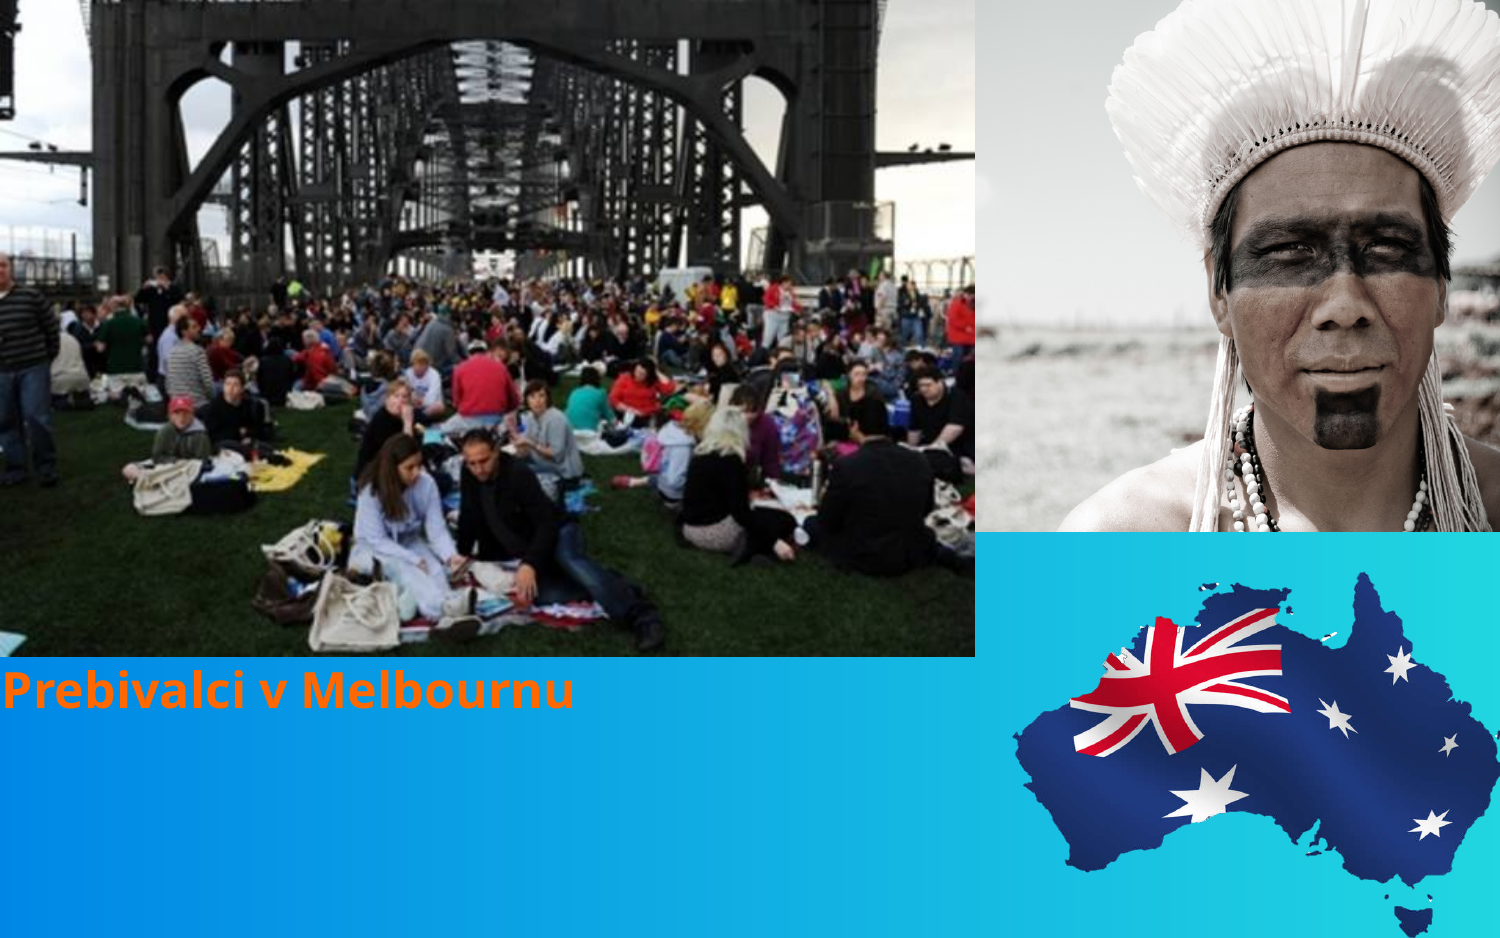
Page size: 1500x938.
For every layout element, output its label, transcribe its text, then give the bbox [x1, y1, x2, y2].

text_box Prebivalci v Melbournu [0, 651, 600, 727]
picture [999, 554, 1500, 938]
picture [0, 0, 1500, 657]
